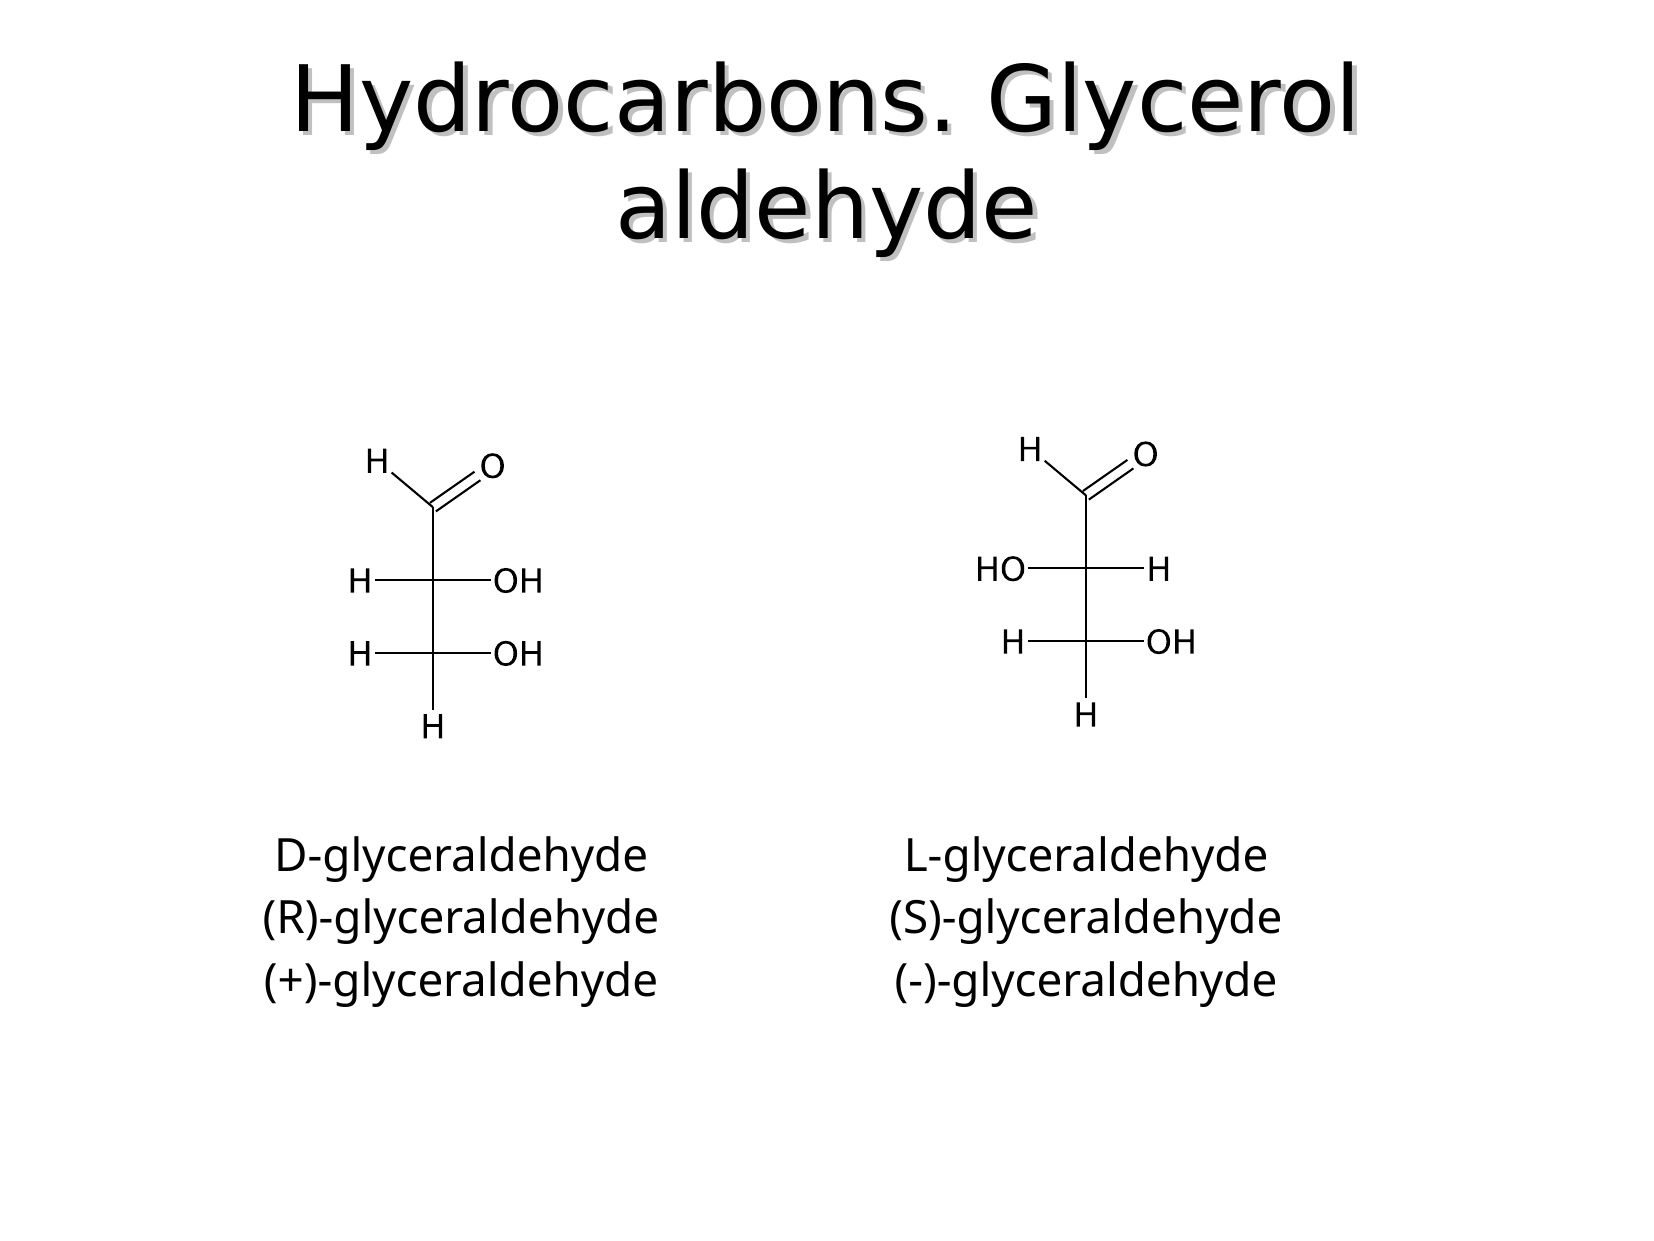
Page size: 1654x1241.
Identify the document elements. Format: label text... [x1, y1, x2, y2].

title Hydrocarbons. Glycerol aldehyde [82, 45, 1571, 261]
picture [969, 425, 1205, 742]
picture [342, 437, 551, 754]
text_box D-glyceraldehyde (R)-glyceraldehyde (+)-glyceraldehyde [248, 814, 686, 1014]
text_box L-glyceraldehyde (S)-glyceraldehyde (-)-glyceraldehyde [874, 814, 1309, 1014]
